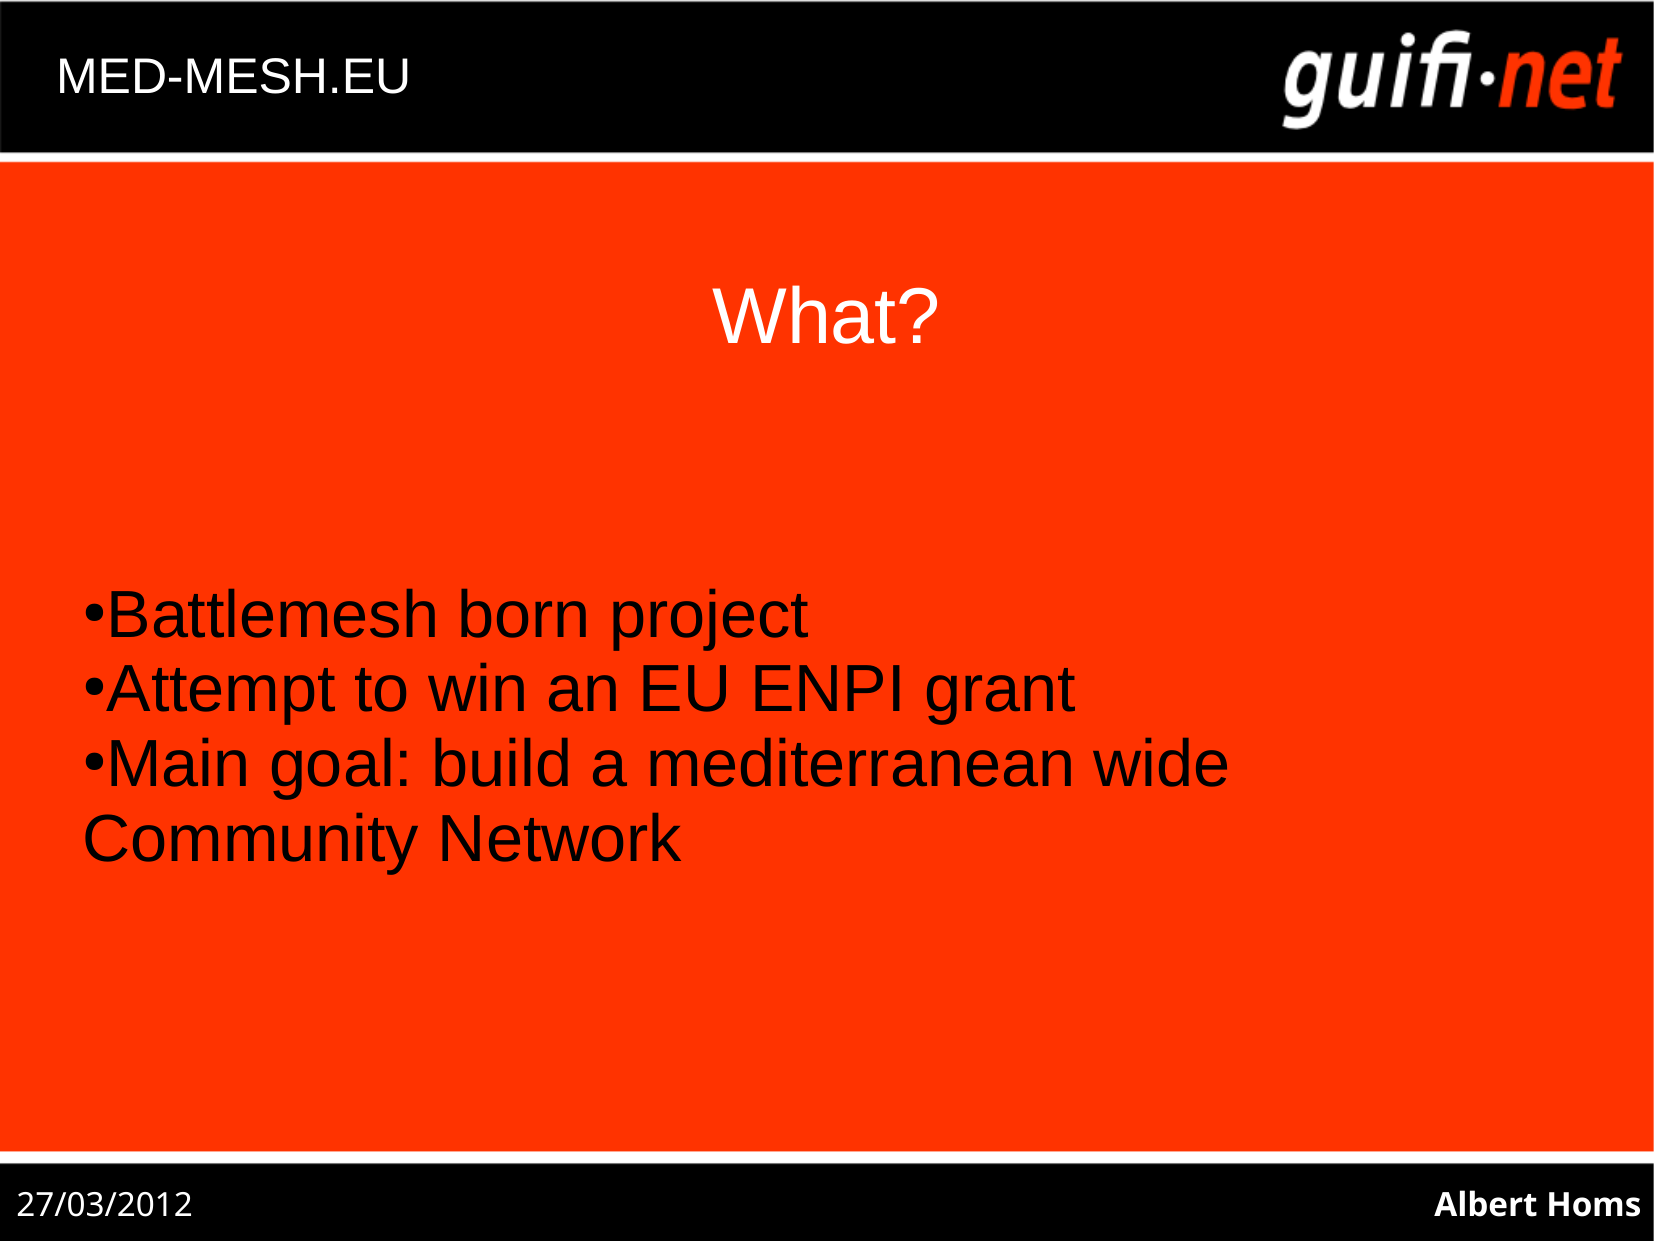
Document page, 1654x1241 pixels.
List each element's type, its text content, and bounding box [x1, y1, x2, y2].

title What? [82, 212, 1571, 354]
subtitle Battlemesh born project Attempt to win an EU ENPI grant Main goal: build a mediterranean wide Community Network [82, 354, 1571, 1173]
picture [0, 0, 1654, 1241]
